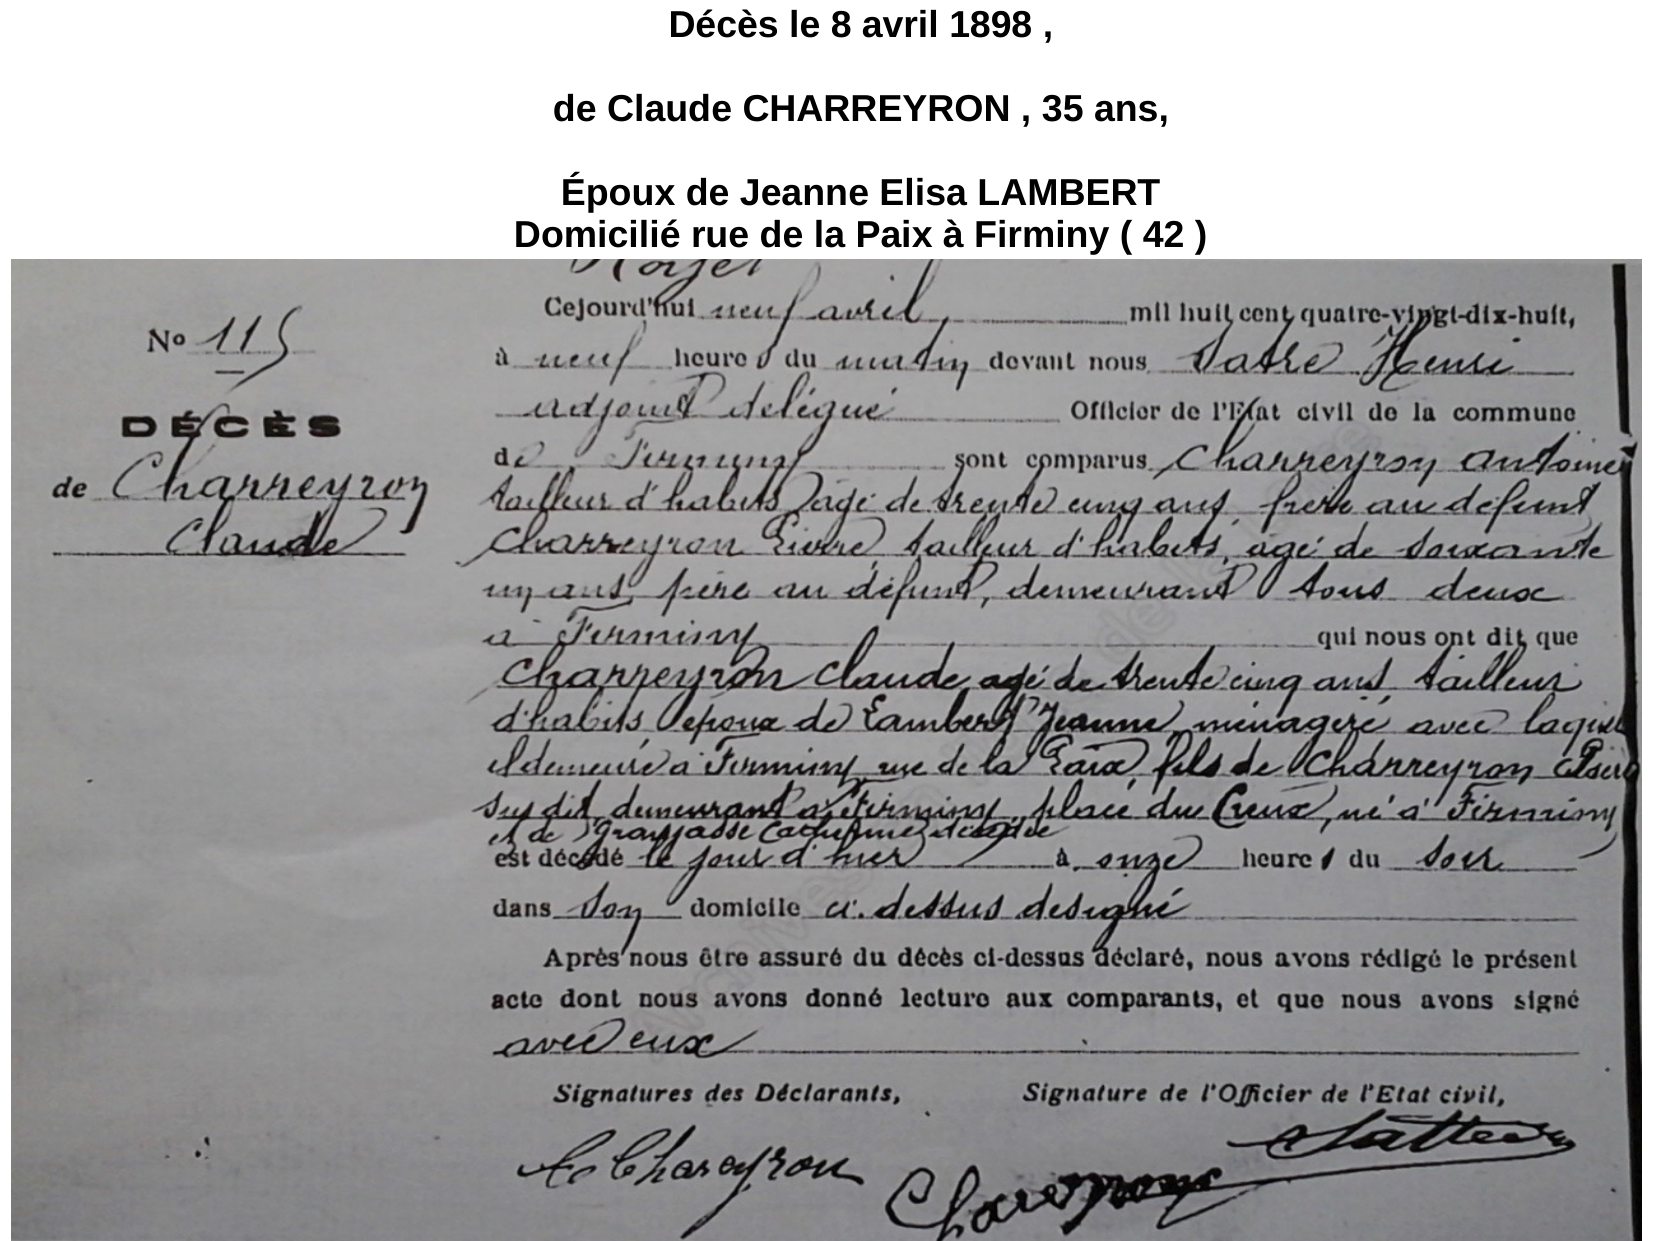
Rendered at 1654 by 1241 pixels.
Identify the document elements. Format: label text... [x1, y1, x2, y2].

picture [11, 259, 1642, 1241]
text_box Décès le 8 avril 1898 , de Claude CHARREYRON , 35 ans, Époux de Jeanne Elisa LAMBERT Domicilié rue de la Paix à Firminy ( 42 ) [330, 0, 1392, 259]
